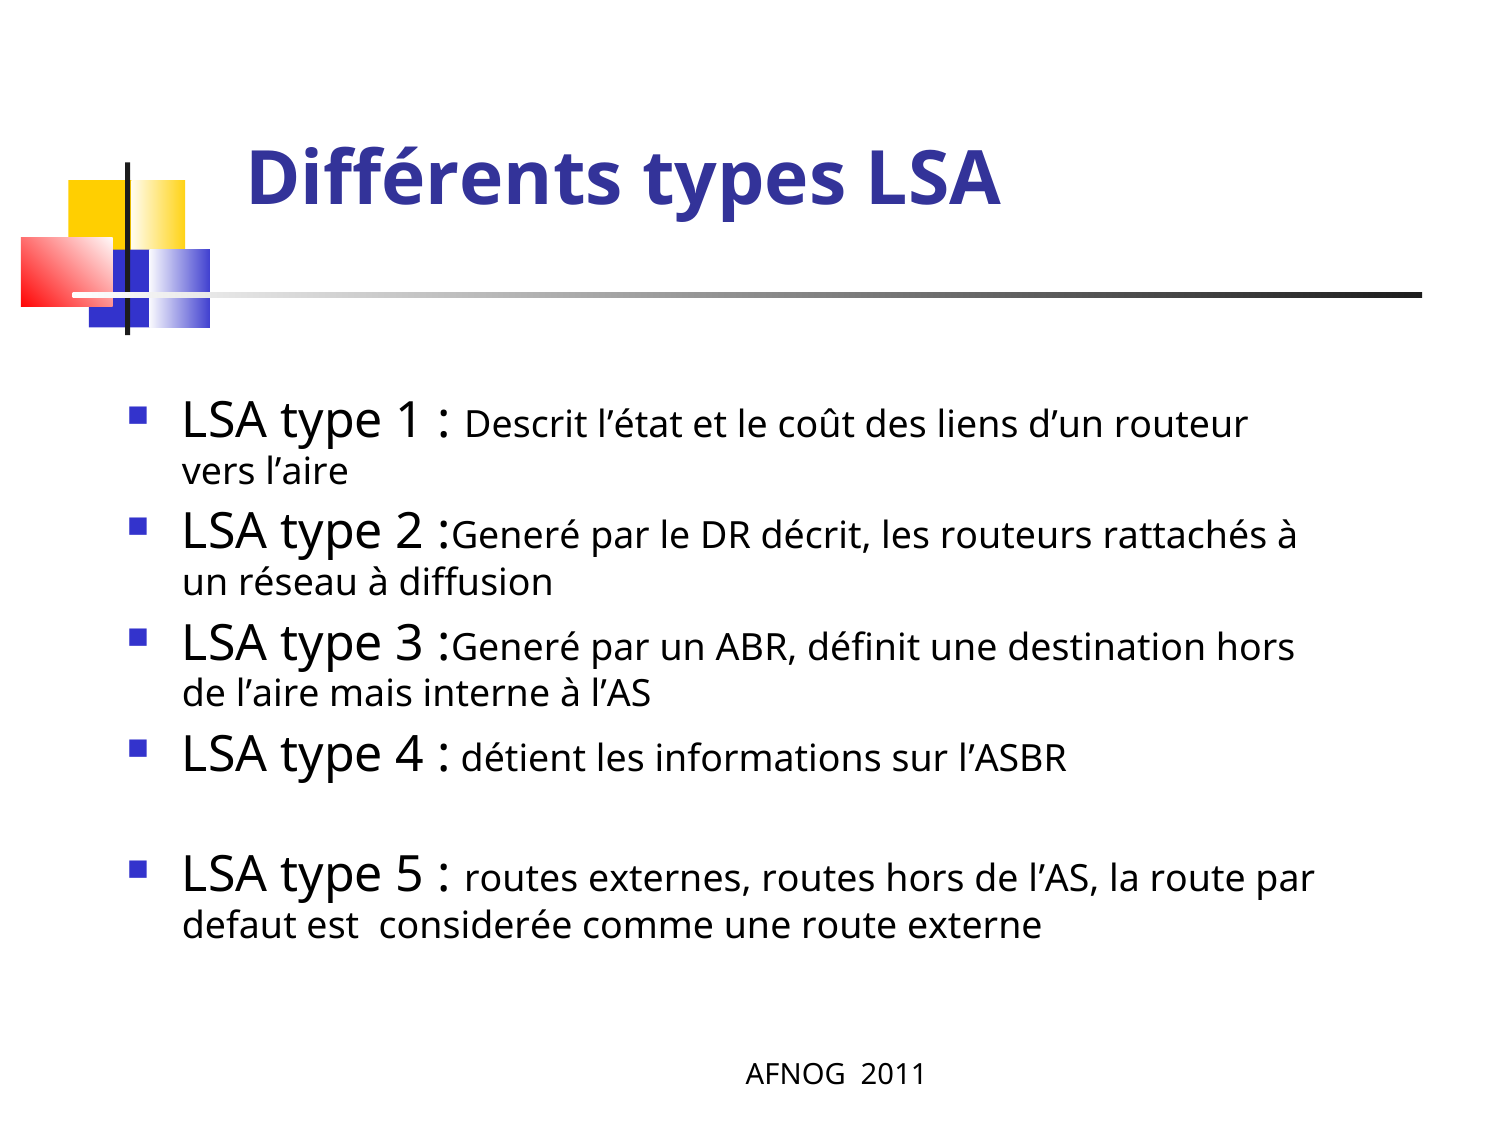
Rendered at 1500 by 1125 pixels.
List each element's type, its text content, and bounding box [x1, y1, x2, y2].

list LSA type 1 : Descrit l’état et le coût des liens d’un routeur vers l’aire LSA type 2 :Generé par le DR décrit, les routeurs rattachés à un réseau à diffusion LSA type 3 :Generé par un ABR, définit une destination hors de l’aire mais interne à l’AS LSA type 4 : détient les informations sur l’ASBR LSA type 5 : routes externes, routes hors de l’AS, la route par defaut est considerée comme une route externe [112, 314, 1347, 1032]
text_box AFNOG 2011 [599, 1032, 1074, 1099]
title Différents types LSA [230, 95, 1306, 231]
